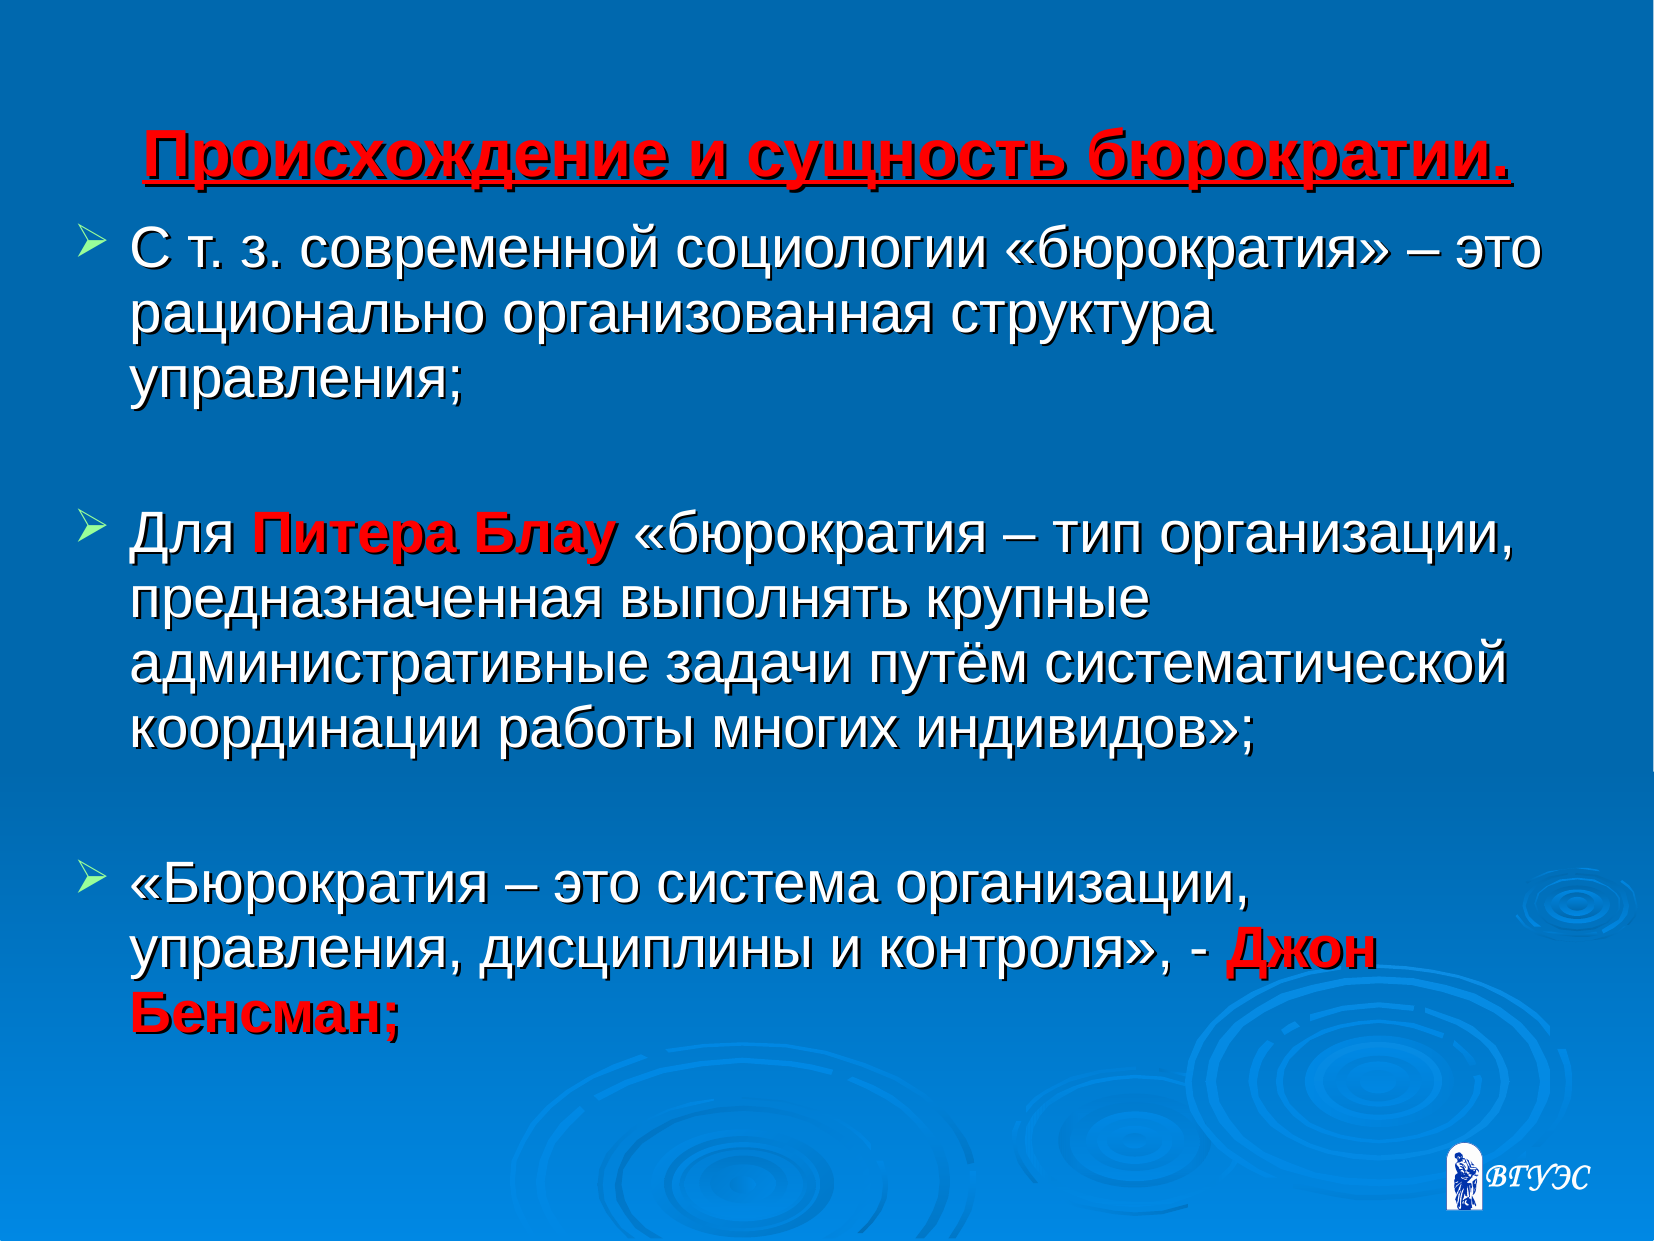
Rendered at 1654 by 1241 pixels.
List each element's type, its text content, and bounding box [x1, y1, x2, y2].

title Происхождение и сущность бюрократии. [82, 50, 1571, 206]
list С т. з. современной социологии «бюрократия» – это рационально организованная структура управления; Для Питера Блау «бюрократия – тип организации, предназначенная выполнять крупные административные задачи путём систематической координации работы многих индивидов»; «Бюрократия – это система организации, управления, дисциплины и контроля», - Джон Бенсман; [59, 206, 1571, 1211]
picture [1446, 1142, 1592, 1211]
